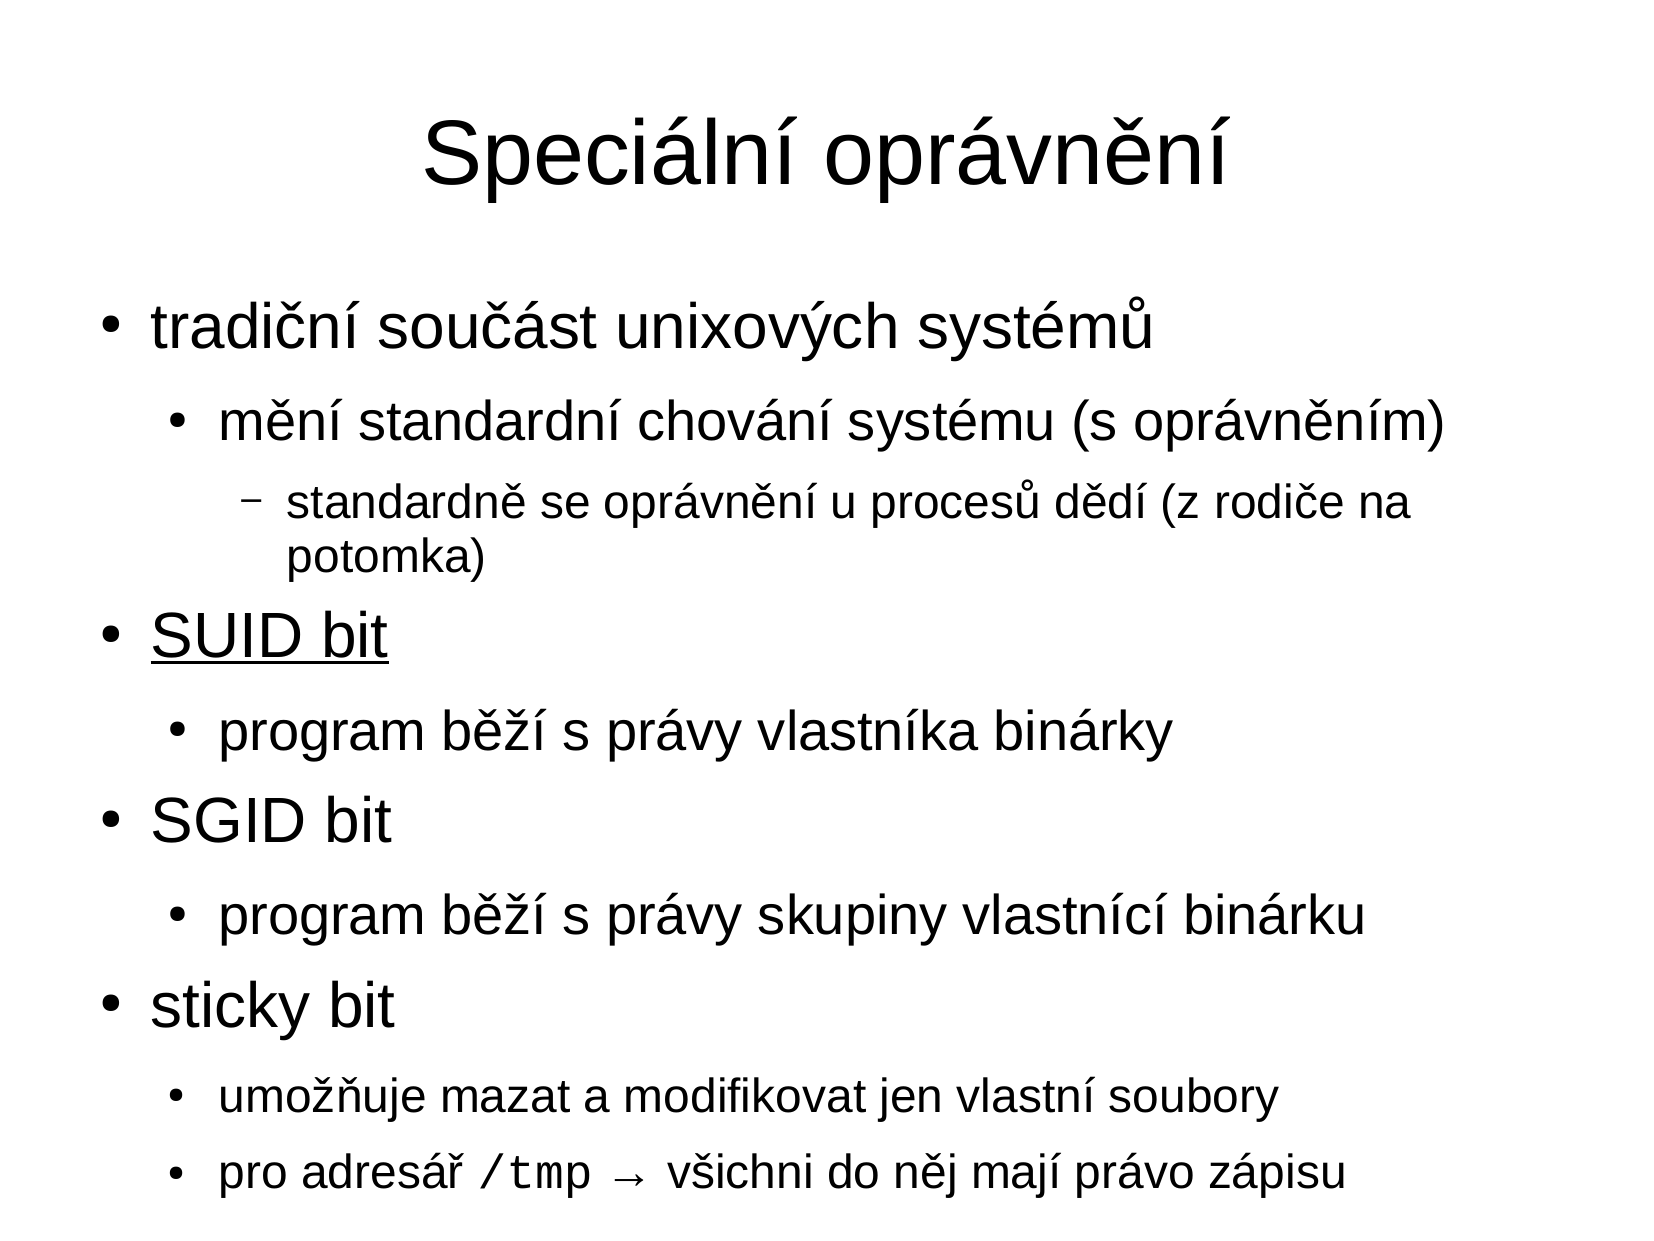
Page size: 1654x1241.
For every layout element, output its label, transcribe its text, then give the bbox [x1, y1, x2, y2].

list tradiční součást unixových systémů mění standardní chování systému (s oprávněním) standardně se oprávnění u procesů dědí (z rodiče na potomka) SUID bit program běží s právy vlastníka binárky SGID bit program běží s právy skupiny vlastnící binárku sticky bit umožňuje mazat a modifikovat jen vlastní soubory pro adresář /tmp → všichni do něj mají právo zápisu [82, 290, 1625, 1205]
title Speciální oprávnění [82, 56, 1571, 250]
